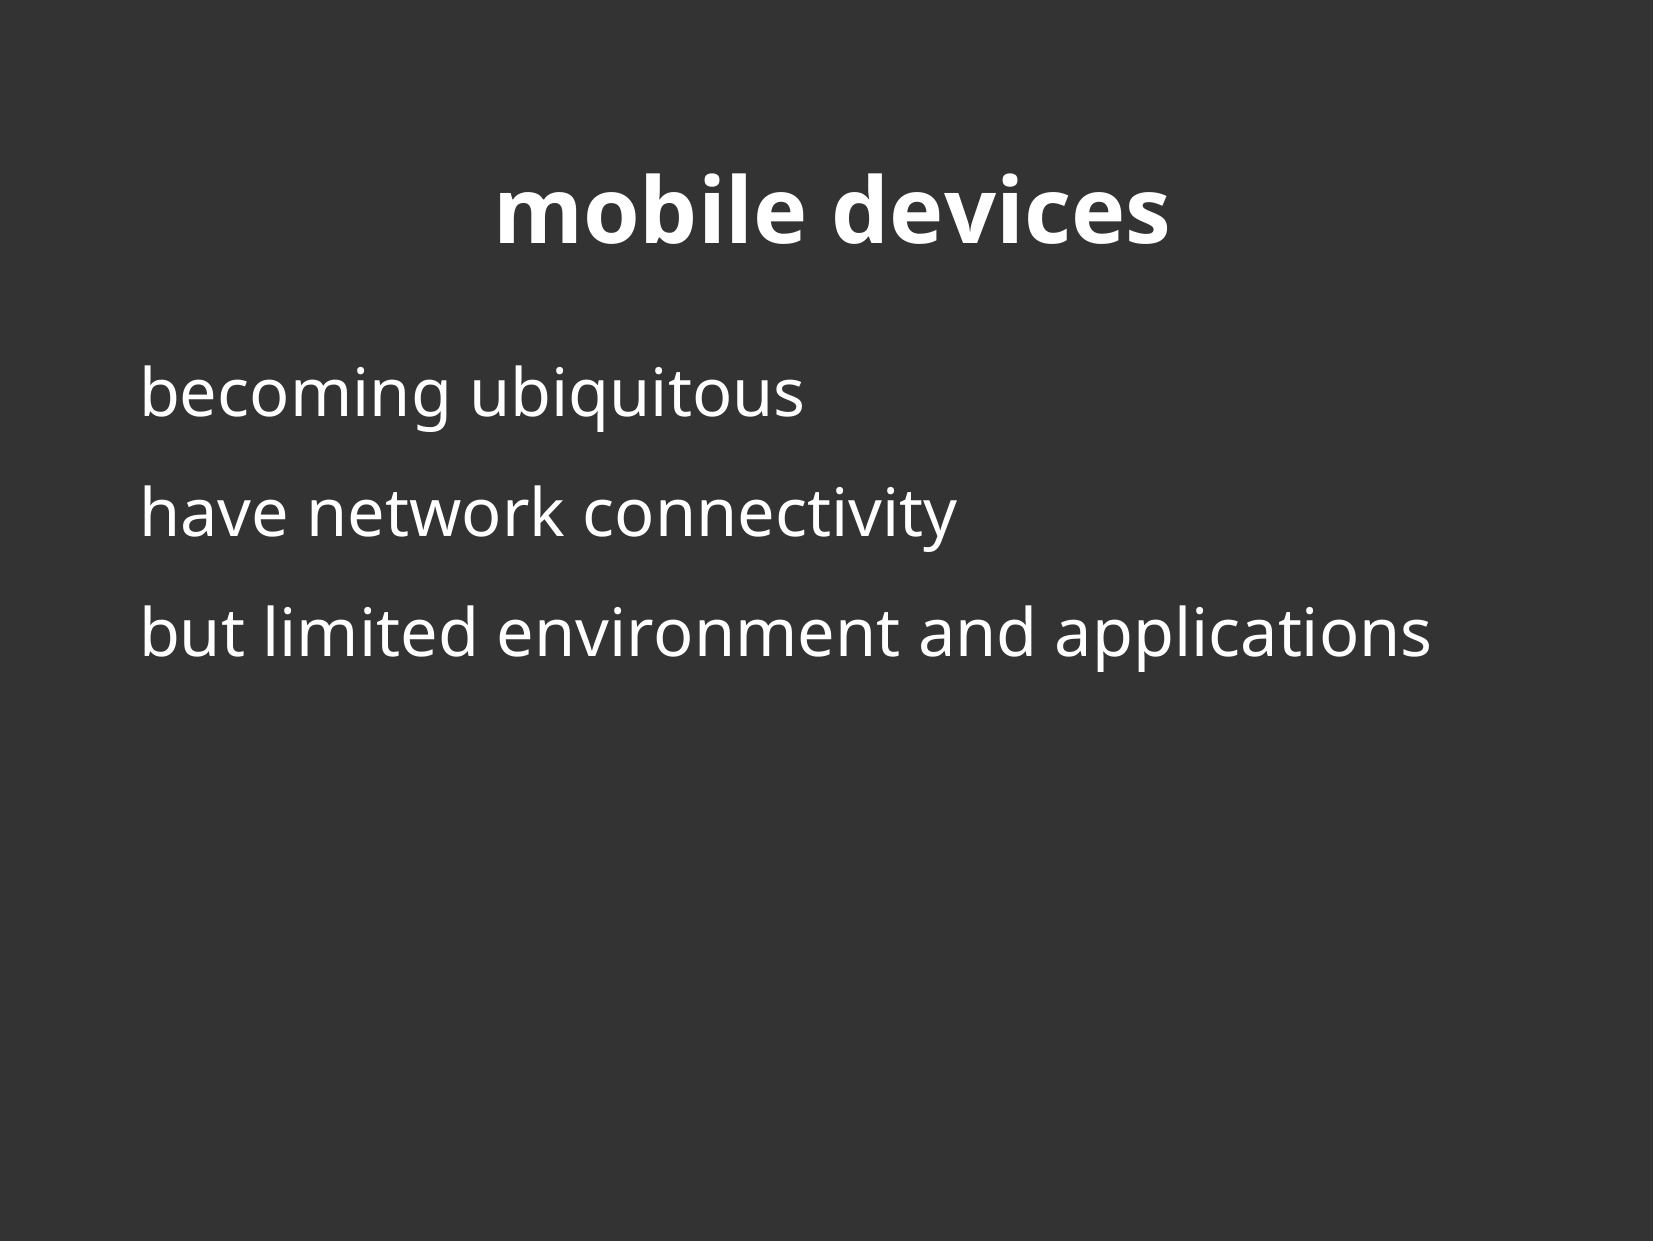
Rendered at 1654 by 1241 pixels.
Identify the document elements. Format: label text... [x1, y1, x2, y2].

list becoming ubiquitous have network connectivity but limited environment and applications [121, 344, 1533, 1127]
title mobile devices [96, 104, 1569, 312]
